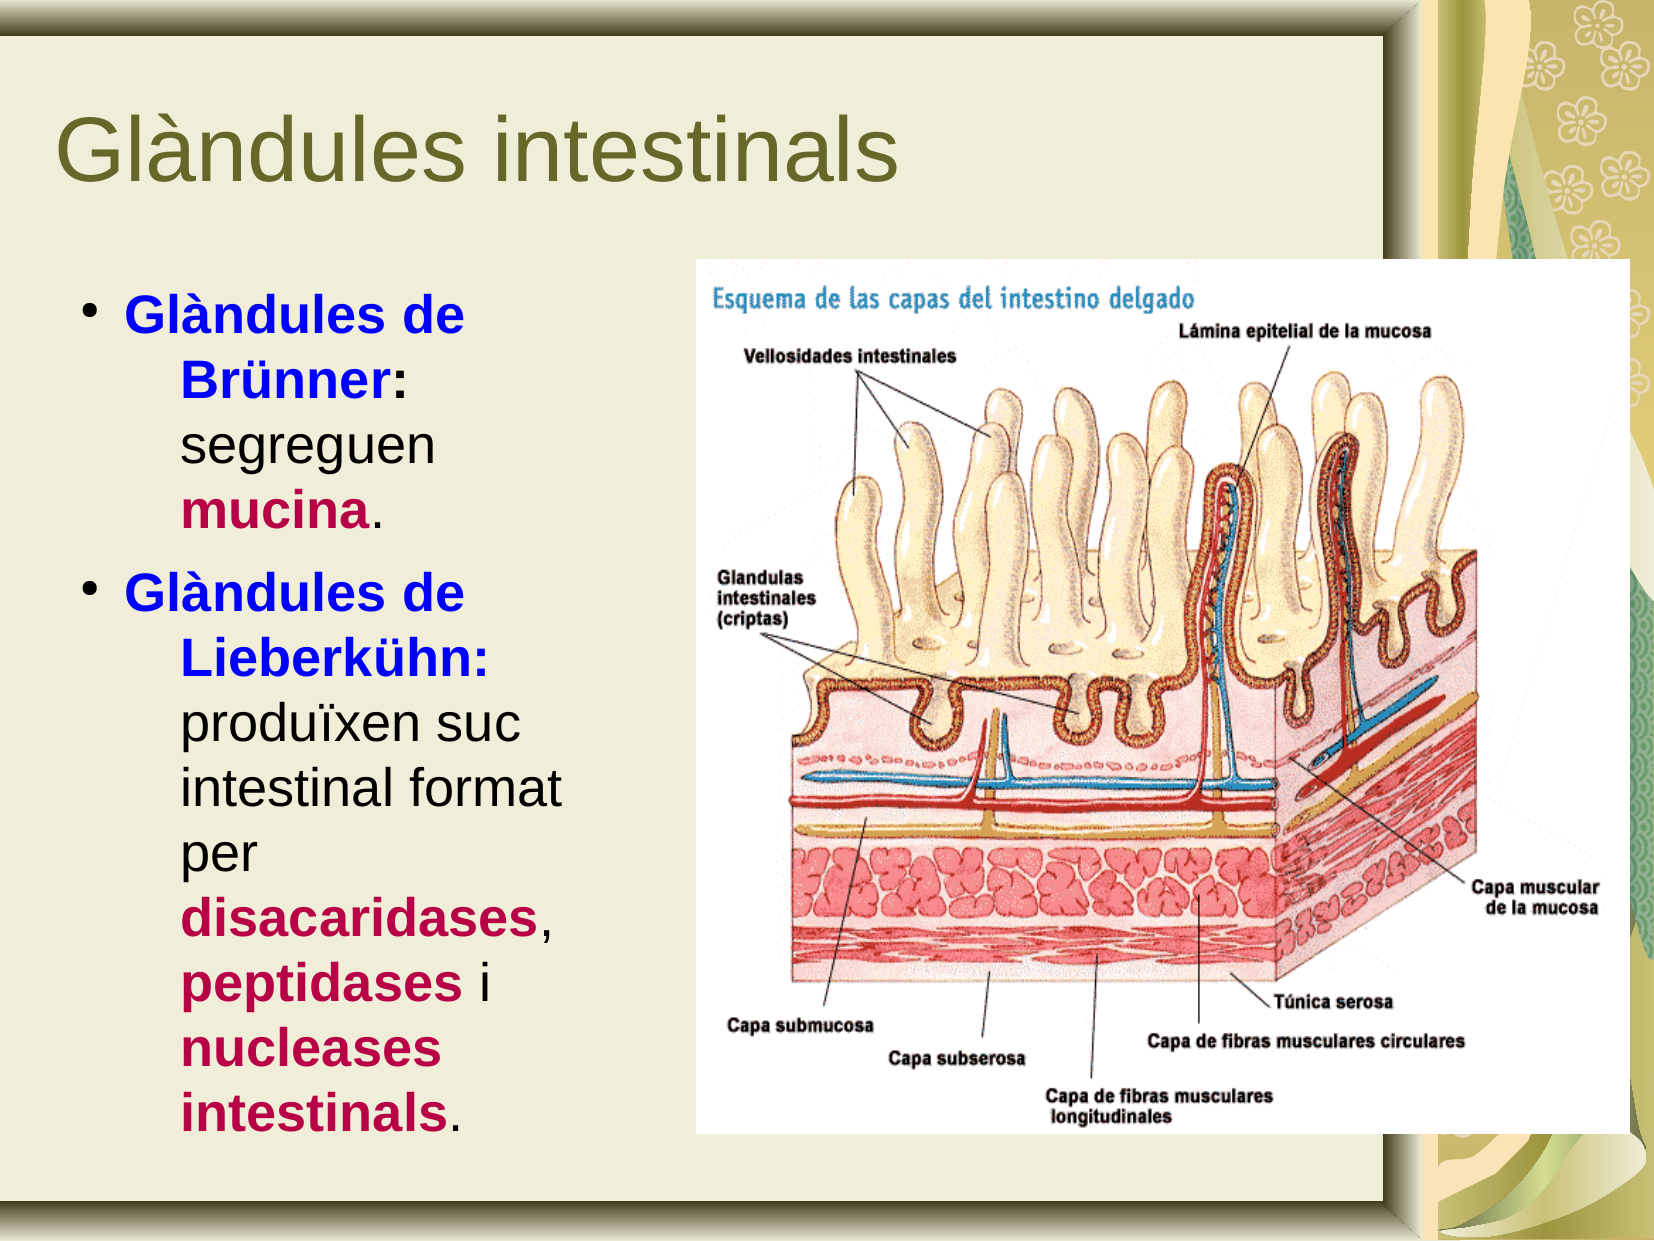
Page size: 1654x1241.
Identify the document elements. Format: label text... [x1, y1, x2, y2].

list Glàndules de Brünner: segreguen mucina. Glàndules de Lieberkühn: produïxen suc intestinal format per disacaridases, peptidases i nucleases intestinals. [35, 271, 626, 1151]
picture [696, 156, 1654, 1134]
title Glàndules intestinals [39, 6, 1392, 283]
